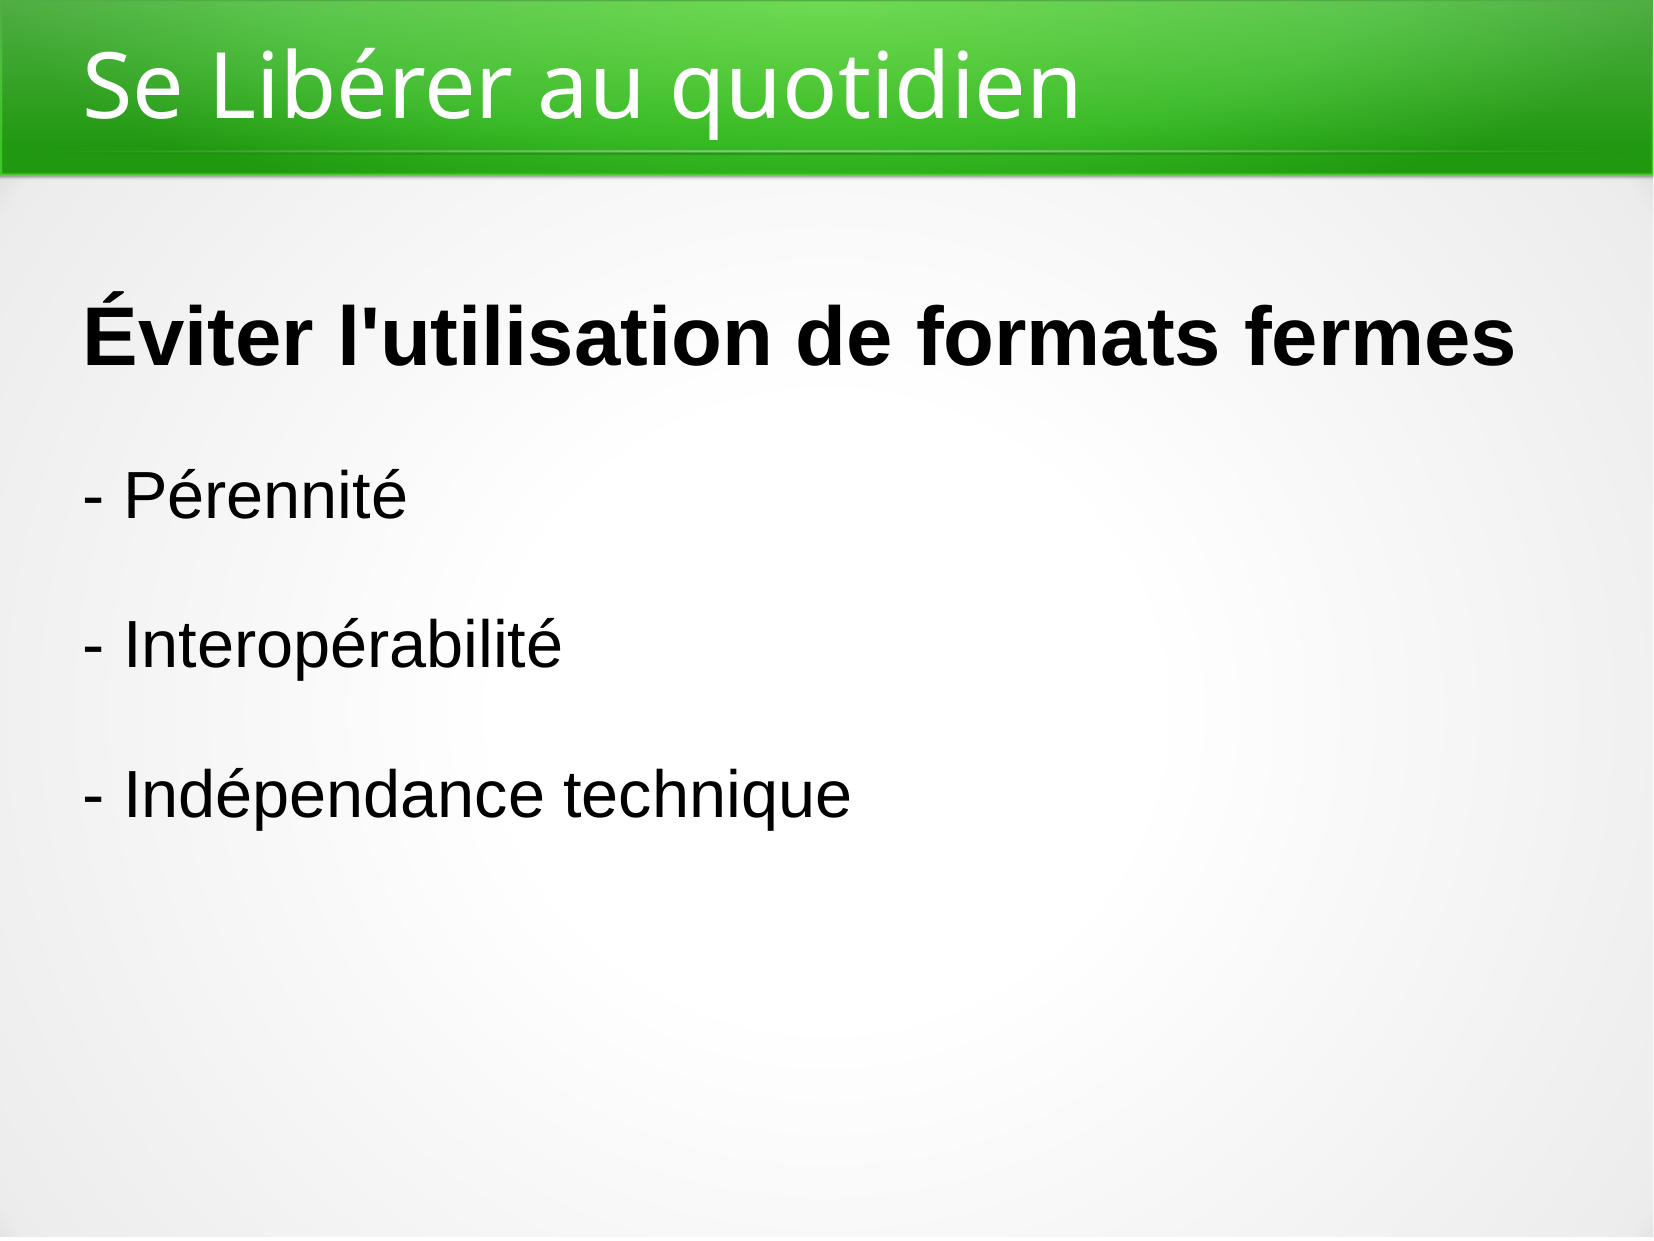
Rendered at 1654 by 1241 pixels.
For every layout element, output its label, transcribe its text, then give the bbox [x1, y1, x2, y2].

picture [0, 0, 1654, 1237]
title Se Libérer au quotidien [82, 11, 1571, 154]
subtitle Éviter l'utilisation de formats fermes - Pérennité - Interopérabilité - Indépendance technique [82, 290, 1571, 1010]
